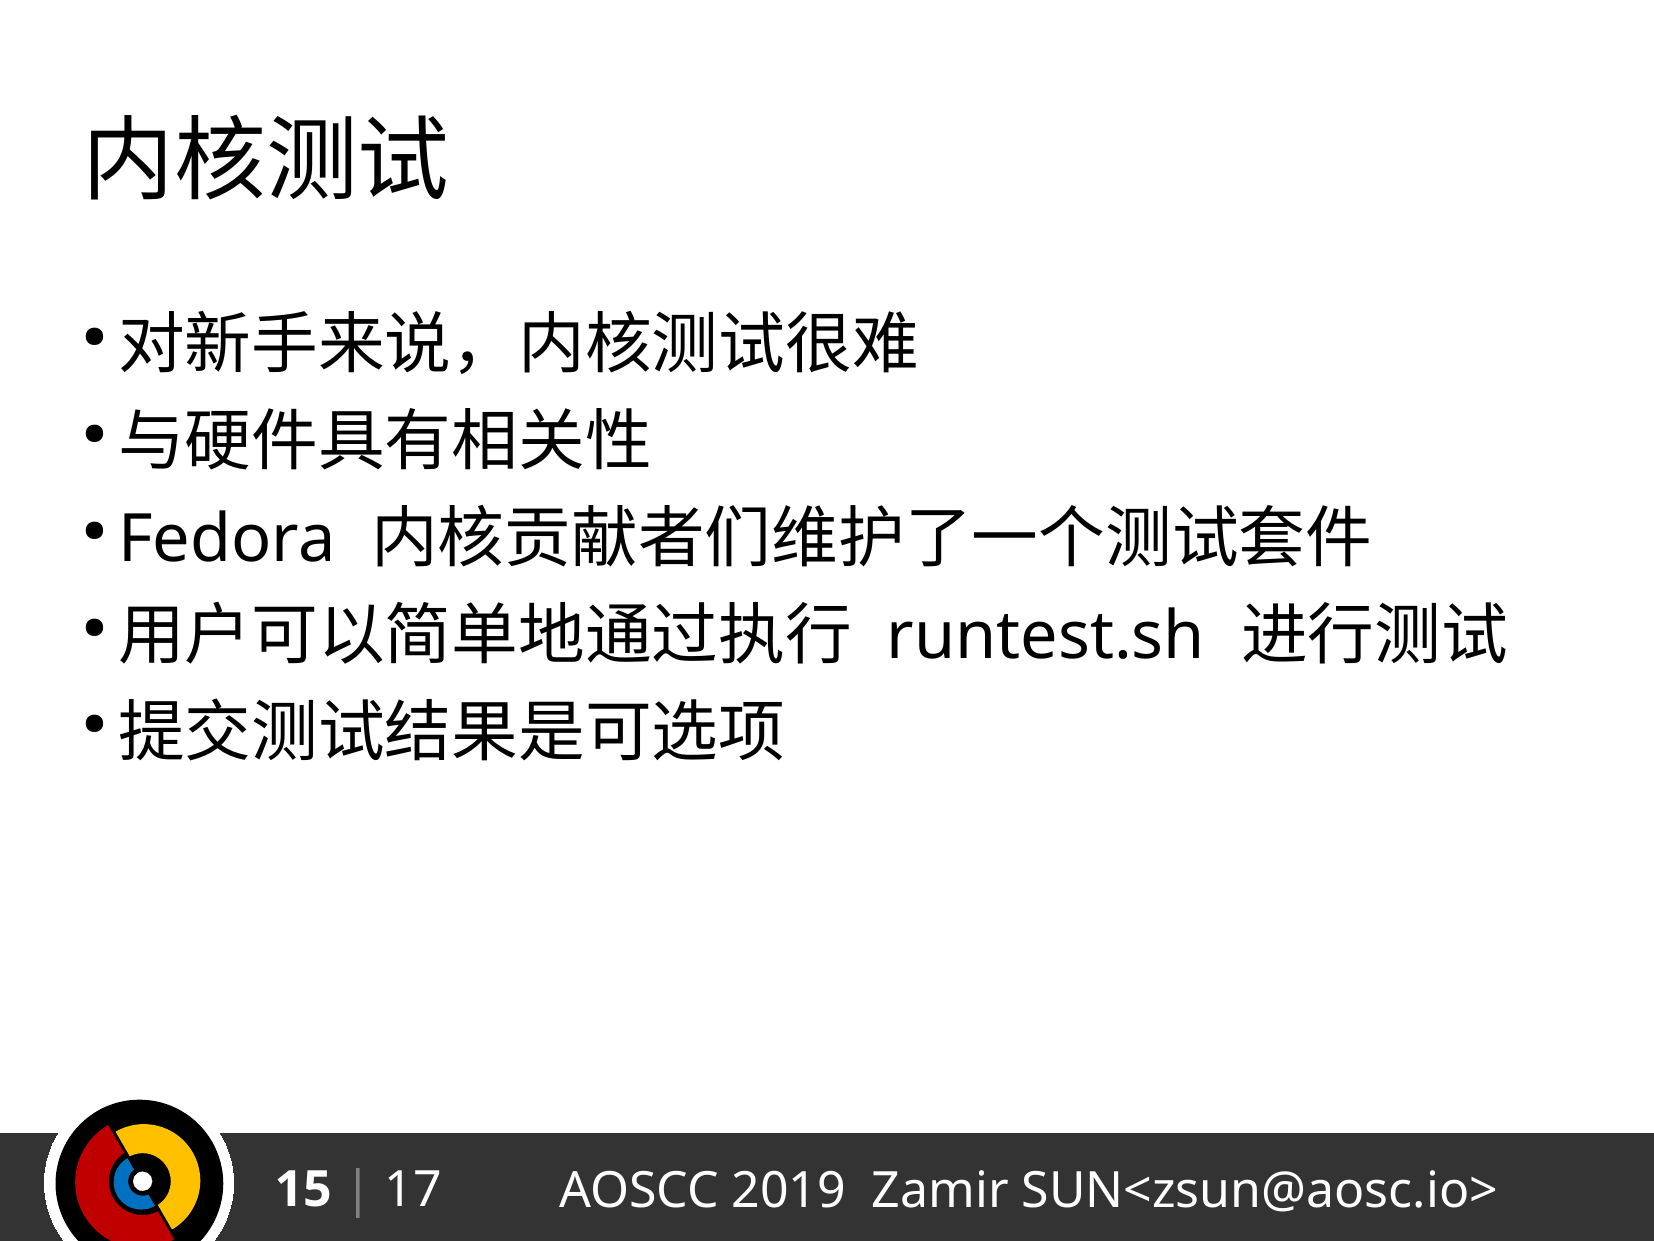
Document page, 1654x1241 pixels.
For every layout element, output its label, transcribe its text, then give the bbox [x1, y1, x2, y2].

title 内核测试 [82, 49, 1571, 257]
subtitle 对新手来说，内核测试很难 与硬件具有相关性 Fedora 内核贡献者们维护了一个测试套件 用户可以简单地通过执行 runtest.sh 进行测试 提交测试结果是可选项 [82, 290, 1571, 1010]
